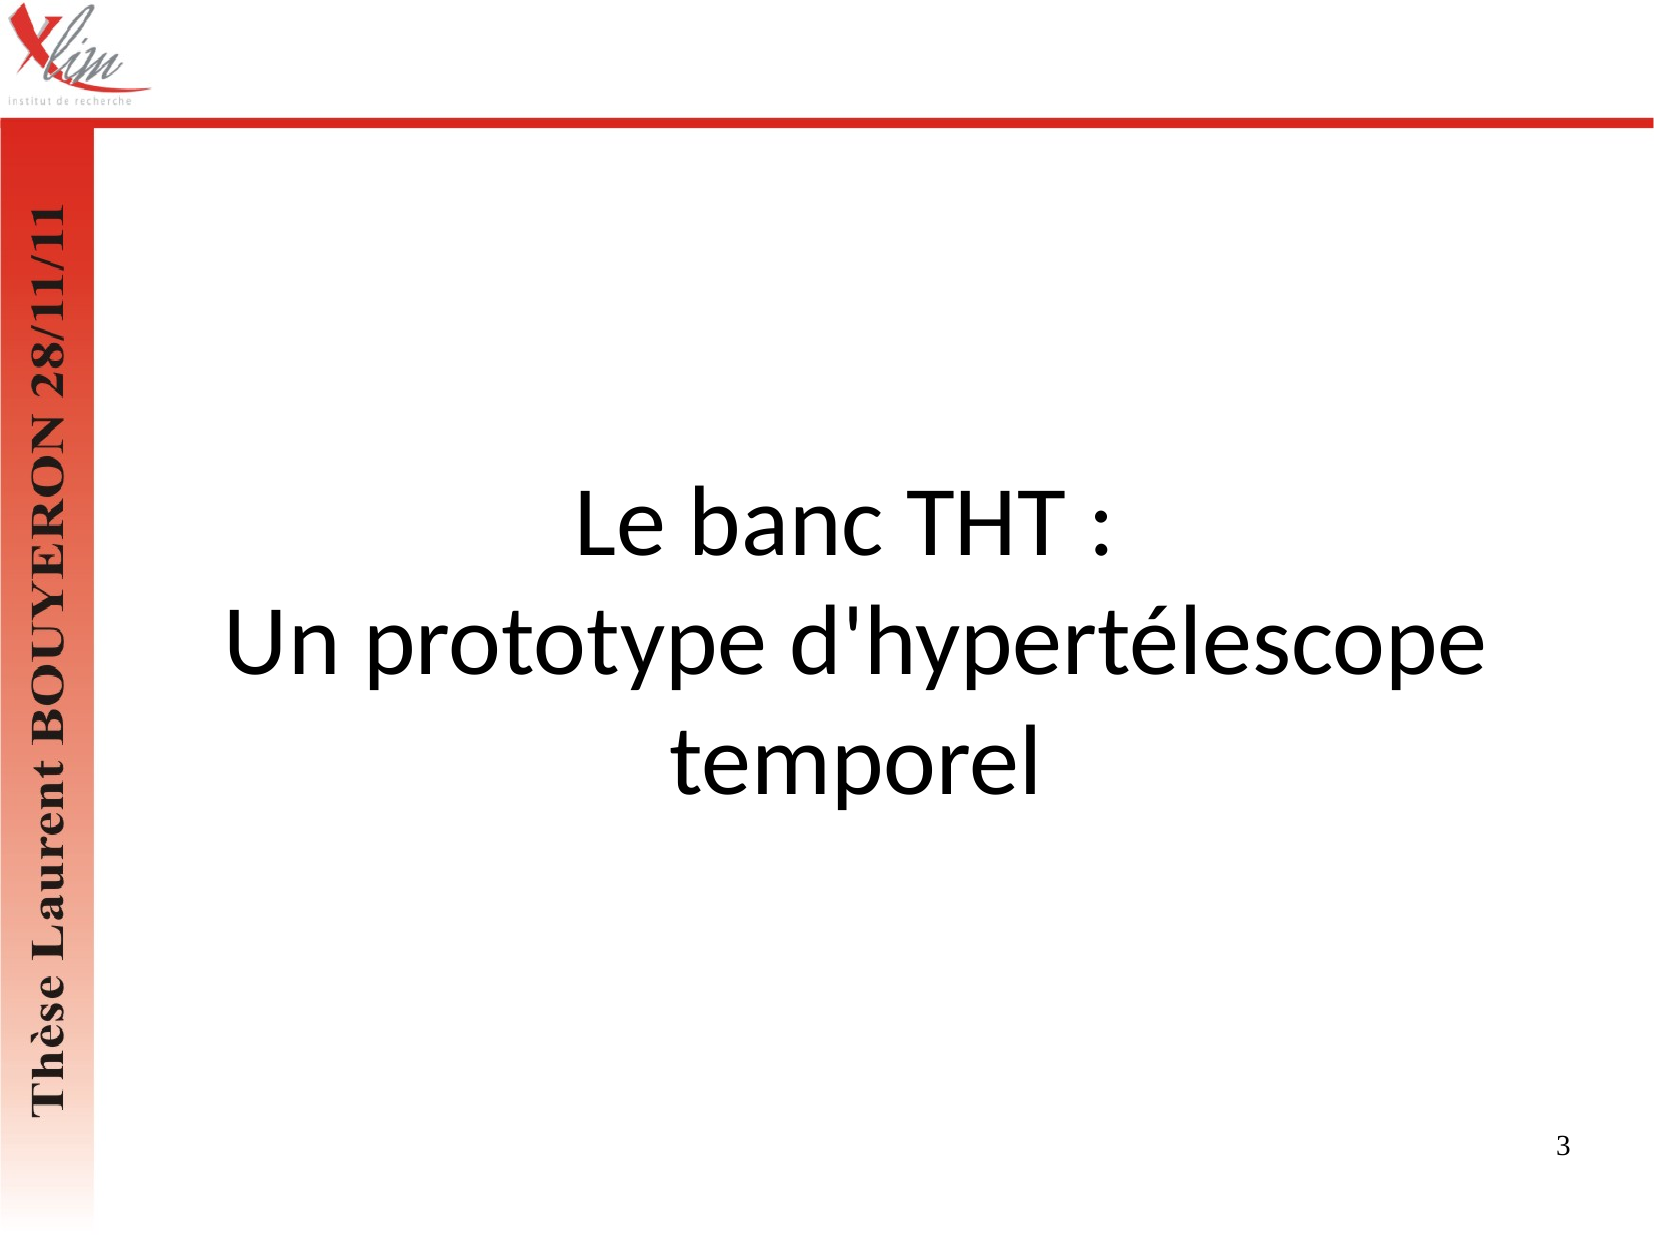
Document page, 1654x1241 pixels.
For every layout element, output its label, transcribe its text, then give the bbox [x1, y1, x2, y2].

picture [0, 0, 1654, 1241]
text_box Le banc THT : Un prototype d'hypertélescope temporel [11, 442, 1654, 827]
